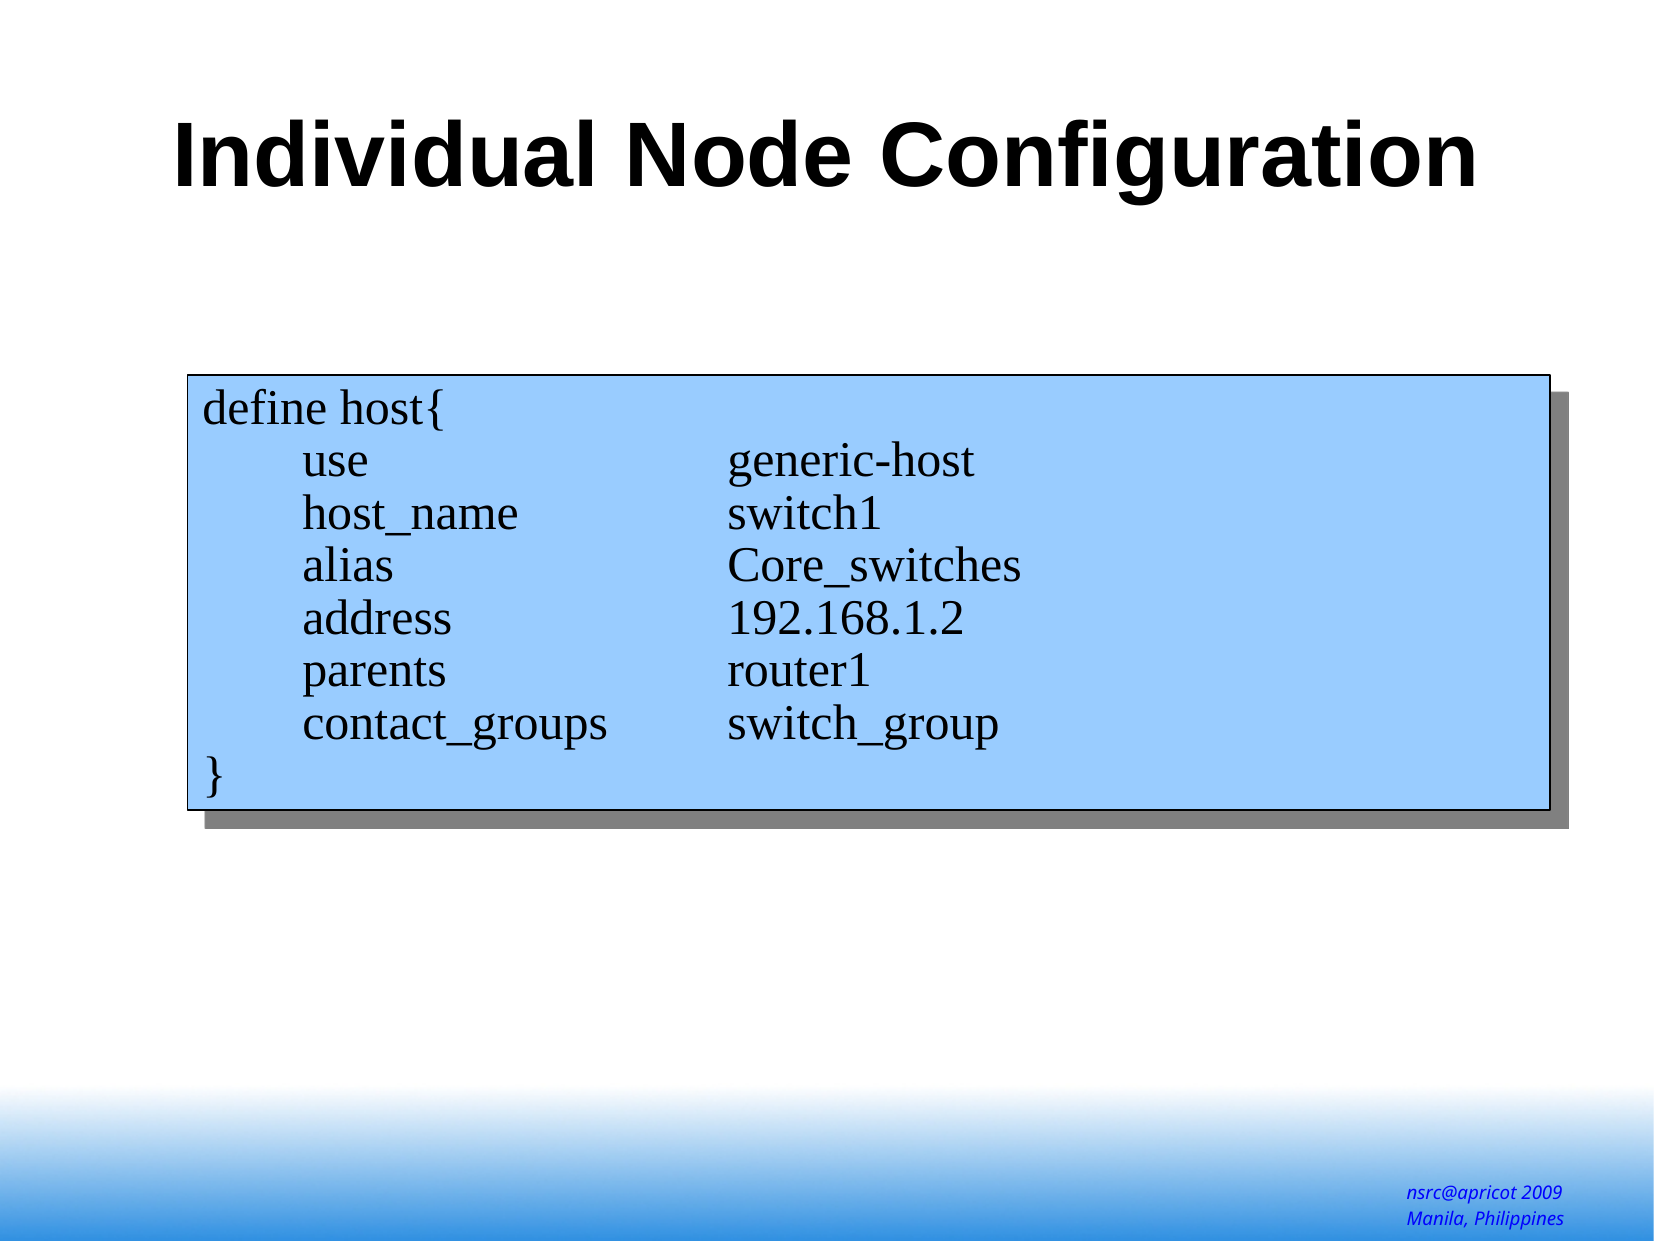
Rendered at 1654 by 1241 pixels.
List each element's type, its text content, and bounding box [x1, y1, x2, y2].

picture [0, 1083, 1654, 1241]
text_box define host{ use generic-host host_name switch1 alias Core_switches address 192.168.1.2 parents router1 contact_groups switch_group } [187, 374, 1551, 810]
title Individual Node Configuration [82, 49, 1571, 257]
